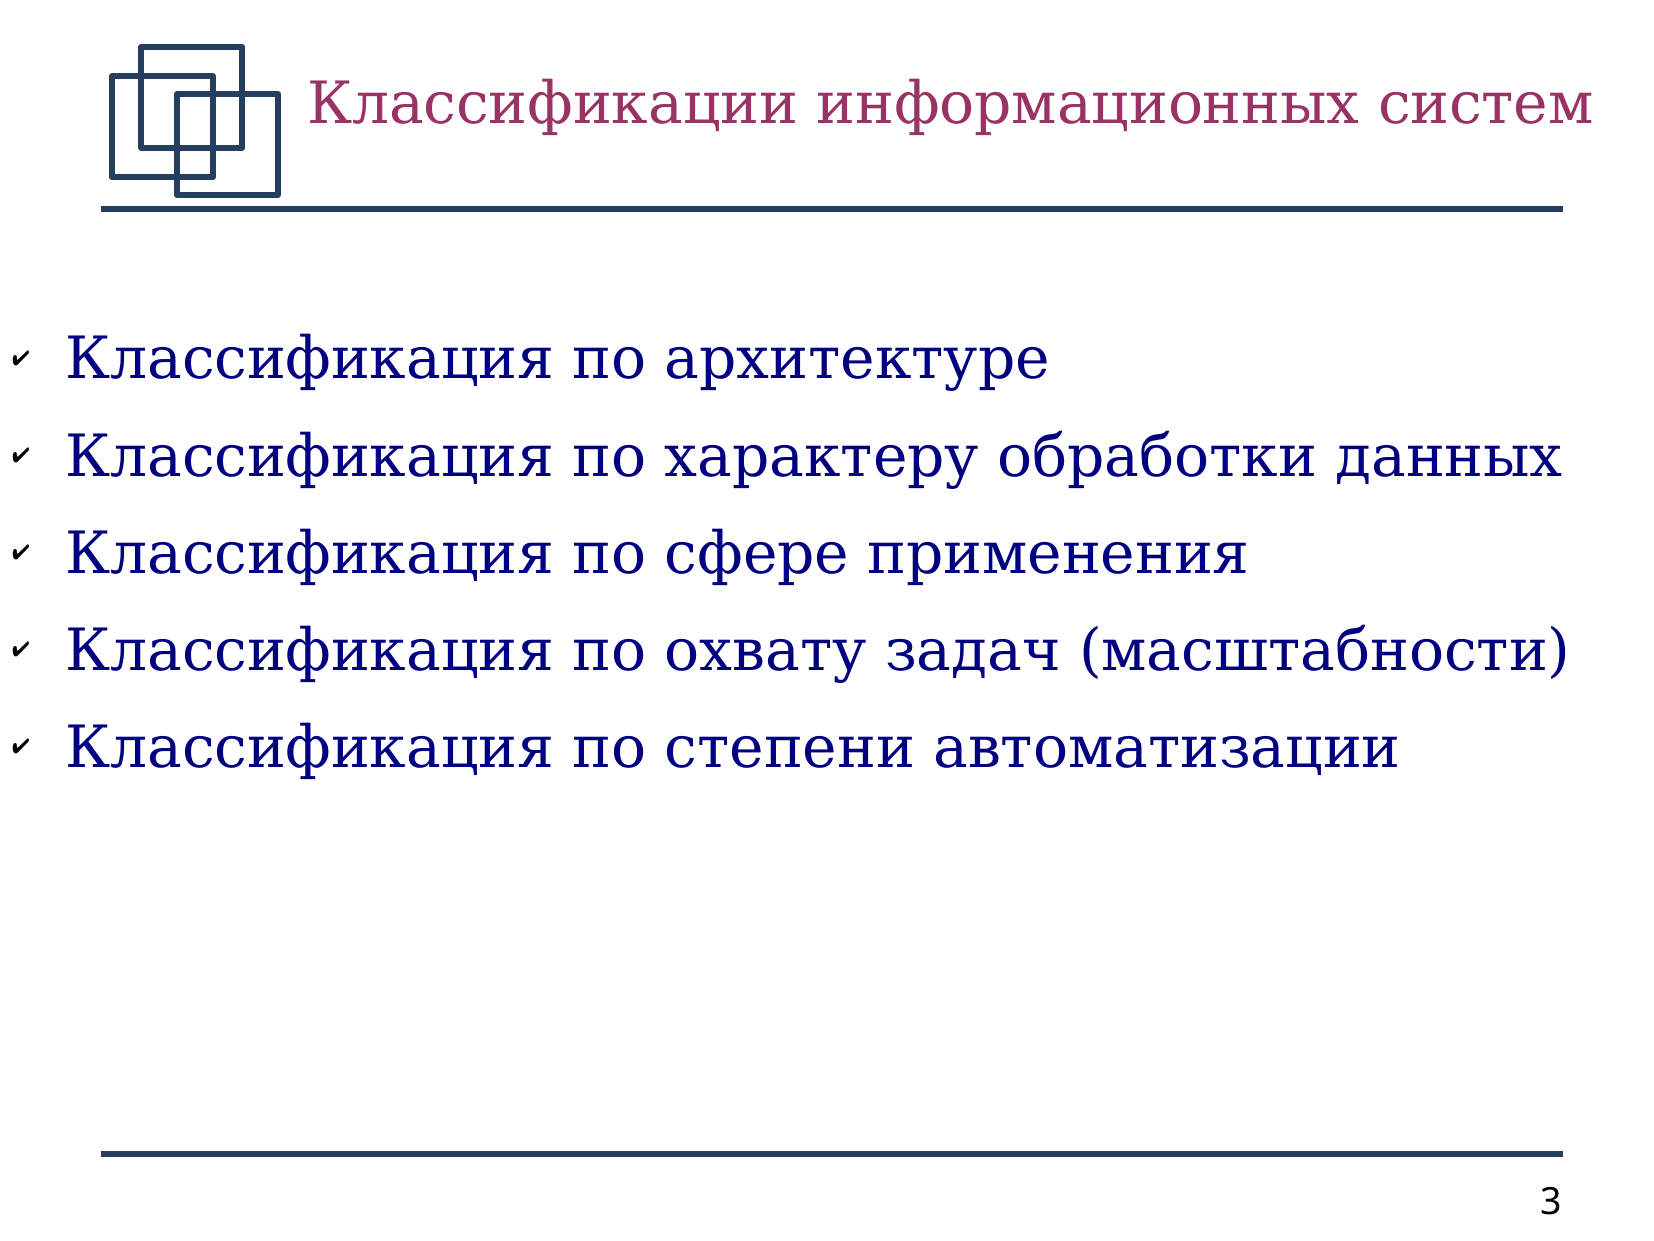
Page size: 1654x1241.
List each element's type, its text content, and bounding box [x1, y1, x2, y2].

title Классификации информационных систем [206, 0, 1654, 208]
list Классификация по архитектуре Классификация по характеру обработки данных Классификация по сфере применения Классификация по охвату задач (масштабности) Классификация по степени автоматизации [0, 324, 1573, 1144]
